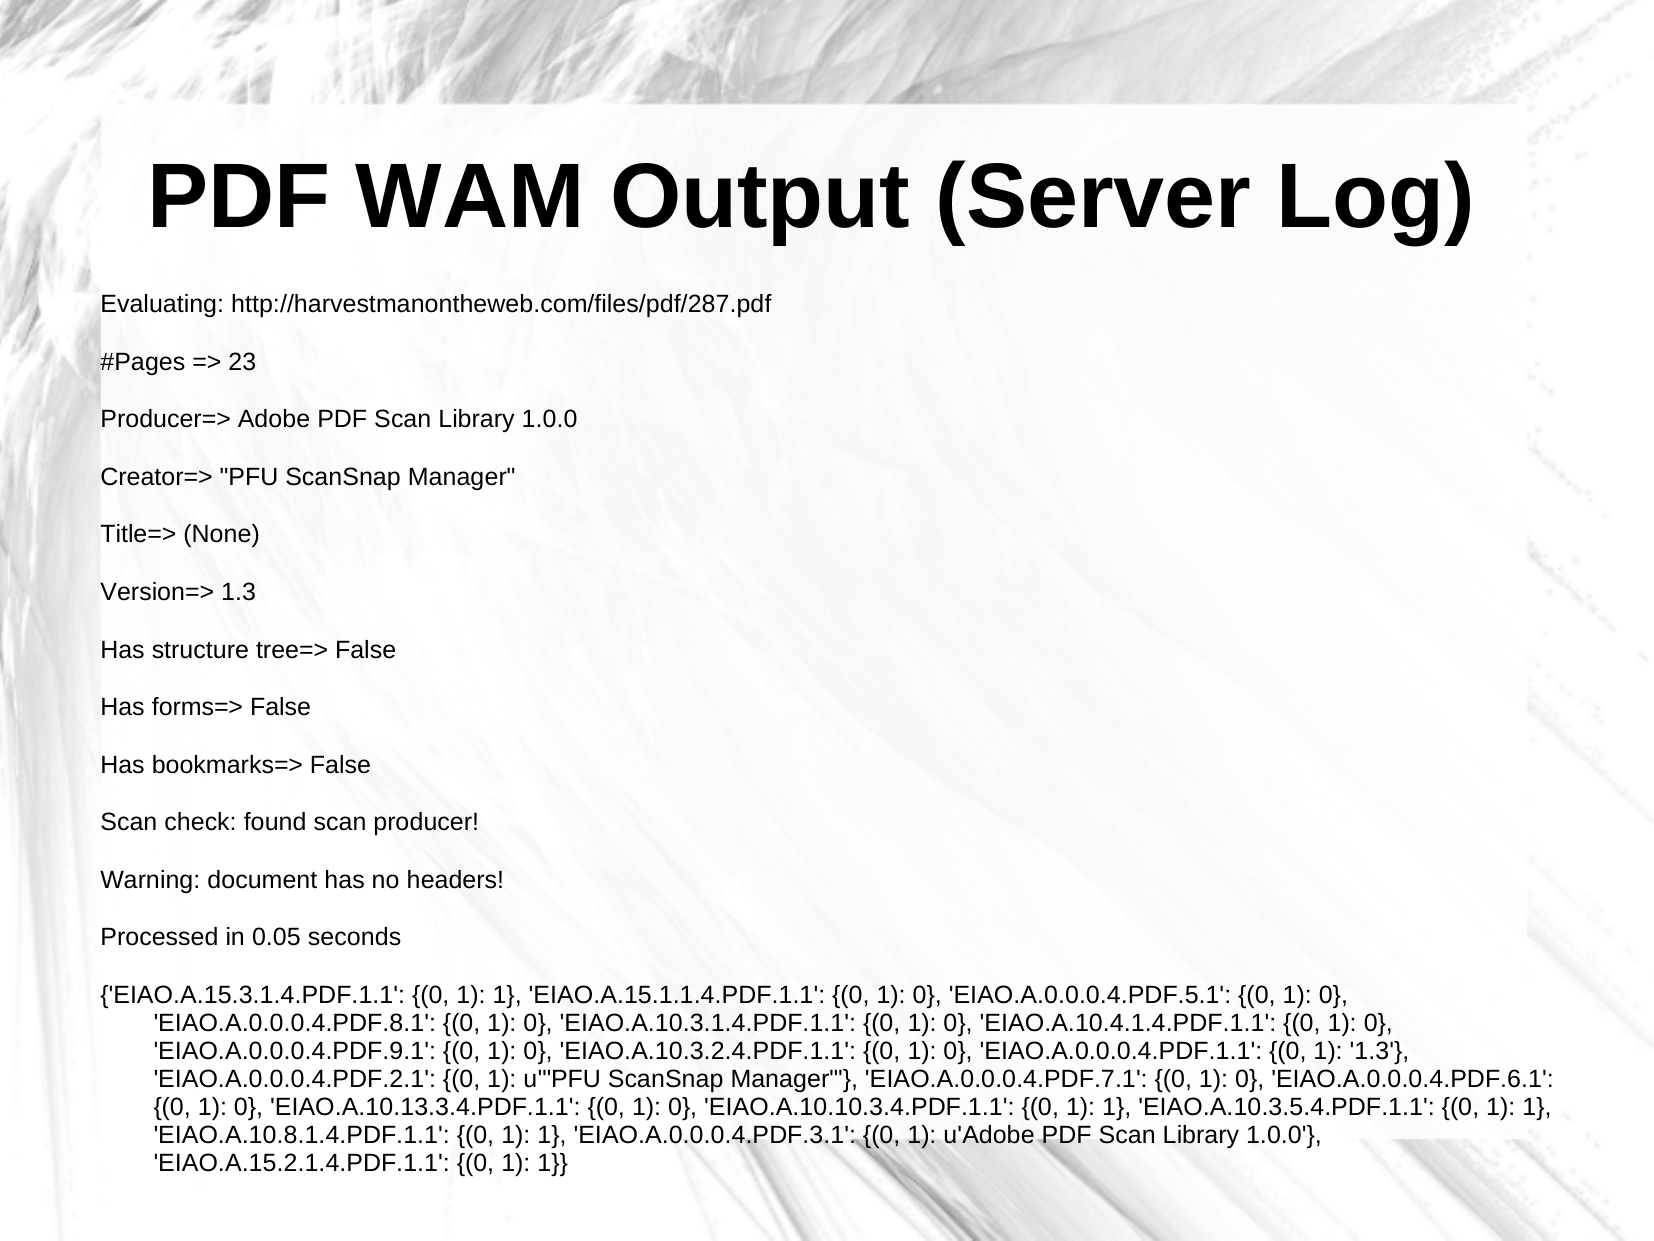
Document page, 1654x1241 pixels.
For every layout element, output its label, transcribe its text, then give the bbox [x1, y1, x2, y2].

title PDF WAM Output (Server Log) [118, 112, 1506, 281]
picture [0, 0, 1654, 1241]
list Evaluating: http://harvestmanontheweb.com/files/pdf/287.pdf #Pages => 23 Producer=> Adobe PDF Scan Library 1.0.0 Creator=> "PFU ScanSnap Manager" Title=> (None) Version=> 1.3 Has structure tree=> False Has forms=> False Has bookmarks=> False Scan check: found scan producer! Warning: document has no headers! Processed in 0.05 seconds {'EIAO.A.15.3.1.4.PDF.1.1': {(0, 1): 1}, 'EIAO.A.15.1.1.4.PDF.1.1': {(0, 1): 0}, 'EIAO.A.0.0.0.4.PDF.5.1': {(0, 1): 0}, 'EIAO.A.0.0.0.4.PDF.8.1': {(0, 1): 0}, 'EIAO.A.10.3.1.4.PDF.1.1': {(0, 1): 0}, 'EIAO.A.10.4.1.4.PDF.1.1': {(0, 1): 0}, 'EIAO.A.0.0.0.4.PDF.9.1': {(0, 1): 0}, 'EIAO.A.10.3.2.4.PDF.1.1': {(0, 1): 0}, 'EIAO.A.0.0.0.4.PDF.1.1': {(0, 1): '1.3'}, 'EIAO.A.0.0.0.4.PDF.2.1': {(0, 1): u'"PFU ScanSnap Manager"'}, 'EIAO.A.0.0.0.4.PDF.7.1': {(0, 1): 0}, 'EIAO.A.0.0.0.4.PDF.6.1': {(0, 1): 0}, 'EIAO.A.10.13.3.4.PDF.1.1': {(0, 1): 0}, 'EIAO.A.10.10.3.4.PDF.1.1': {(0, 1): 1}, 'EIAO.A.10.3.5.4.PDF.1.1': {(0, 1): 1}, 'EIAO.A.10.8.1.4.PDF.1.1': {(0, 1): 1}, 'EIAO.A.0.0.0.4.PDF.3.1': {(0, 1): u'Adobe PDF Scan Library 1.0.0'}, 'EIAO.A.15.2.1.4.PDF.1.1': {(0, 1): 1}} [82, 290, 1571, 1234]
